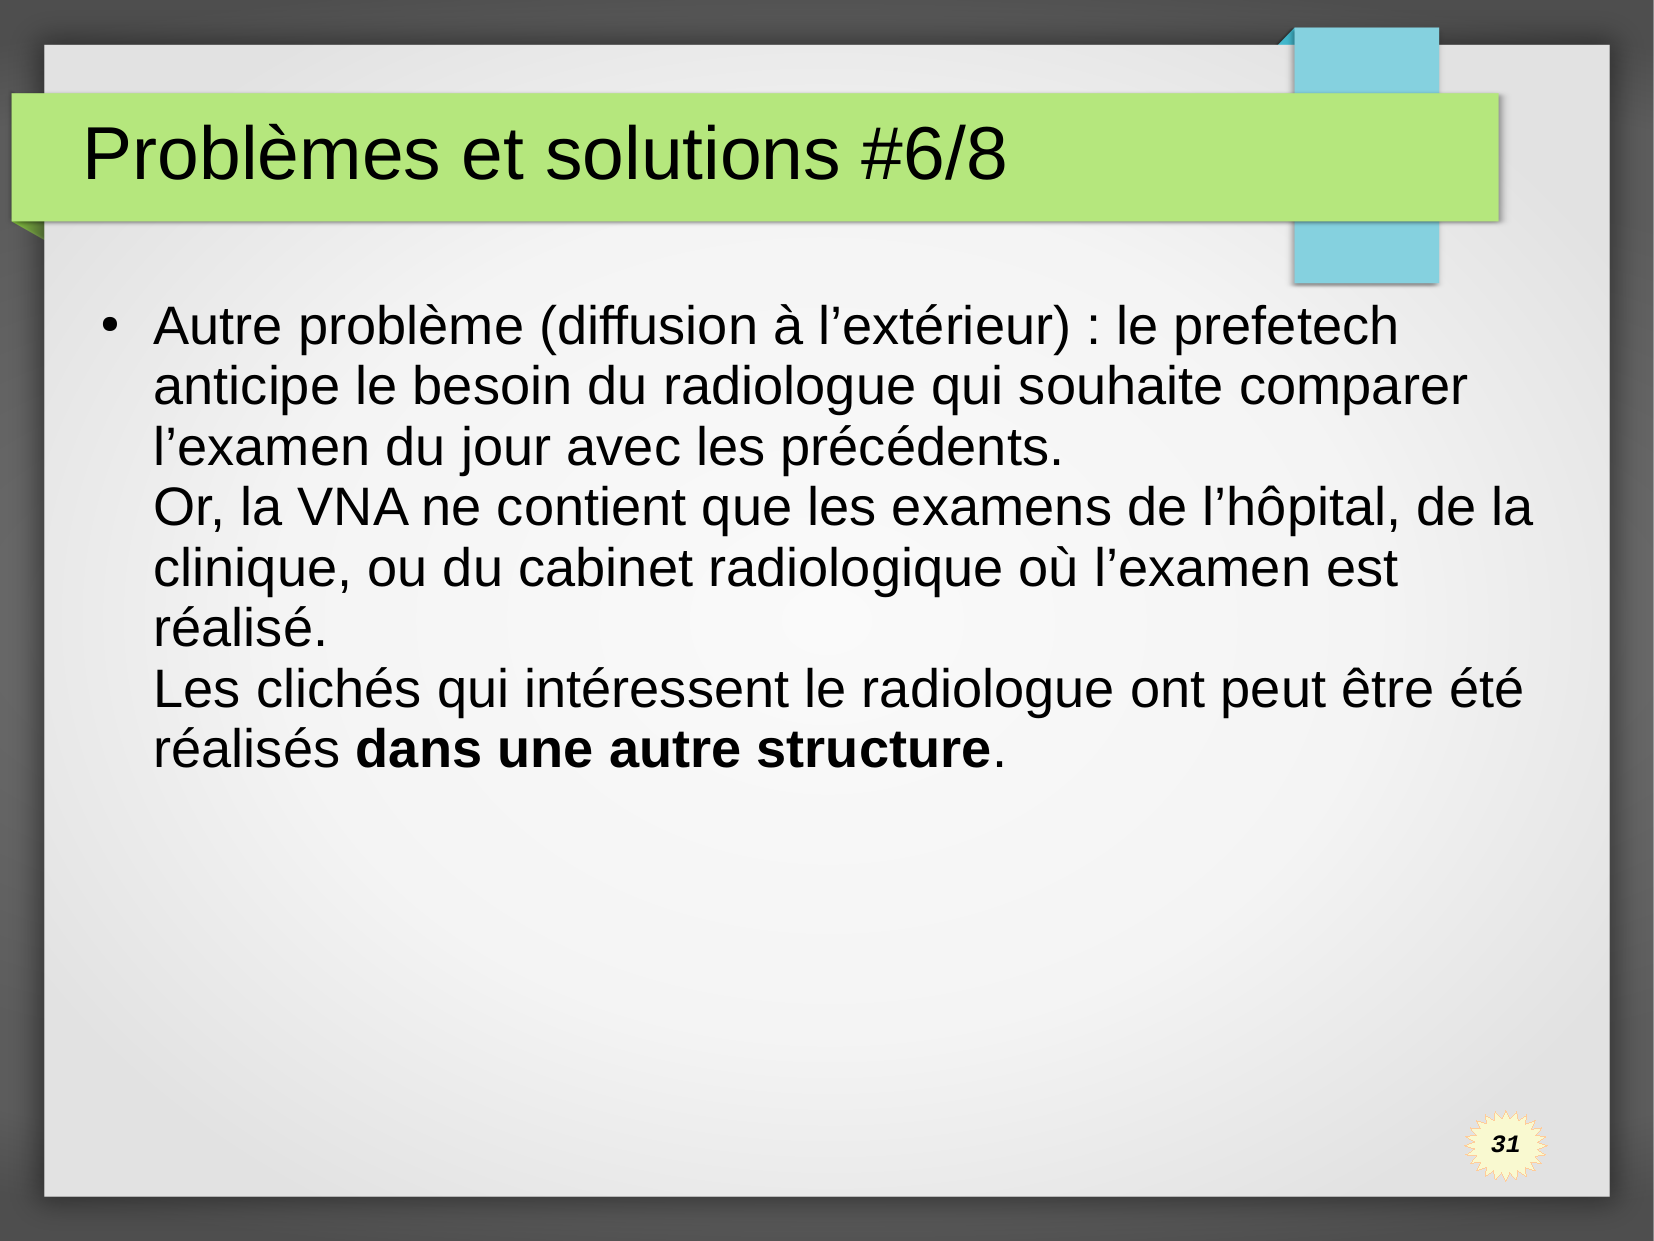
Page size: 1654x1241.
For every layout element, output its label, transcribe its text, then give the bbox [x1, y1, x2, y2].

list Autre problème (diffusion à l’extérieur) : le prefetech anticipe le besoin du radiologue qui souhaite comparer l’examen du jour avec les précédents. Or, la VNA ne contient que les examens de l’hôpital, de la clinique, ou du cabinet radiologique où l’examen est réalisé. Les clichés qui intéressent le radiologue ont peut être été réalisés dans une autre structure. [82, 295, 1571, 1111]
title Problèmes et solutions #6/8 [82, 94, 1264, 213]
picture [0, 0, 1654, 1241]
